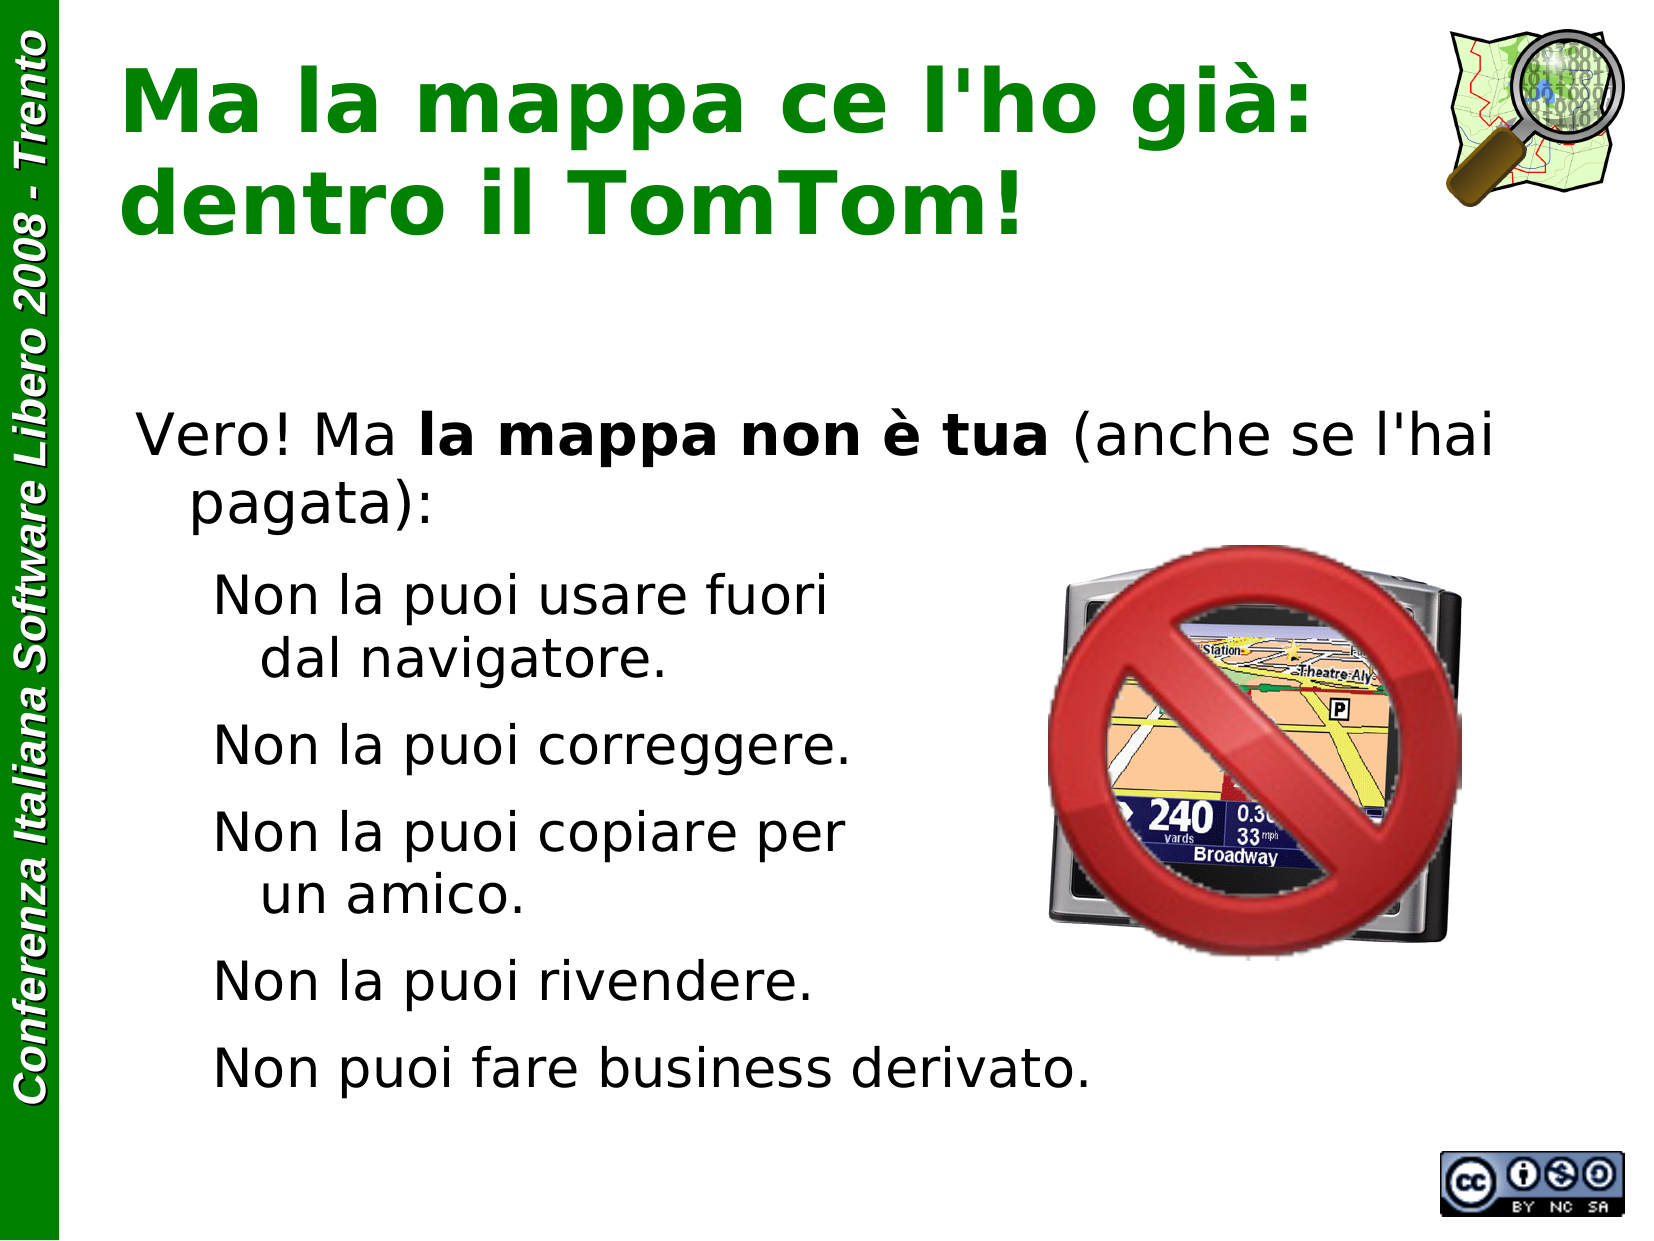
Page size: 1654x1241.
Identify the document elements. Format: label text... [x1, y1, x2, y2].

picture [1440, 1151, 1625, 1217]
list Vero! Ma la mappa non è tua (anche se l'hai pagata): Non la puoi usare fuori dal navigatore. Non la puoi correggere. Non la puoi copiare per un amico. Non la puoi rivendere. Non puoi fare business derivato. [118, 401, 1571, 1112]
title Ma la mappa ce l'ho già: dentro il TomTom! [118, 50, 1394, 255]
picture [1048, 545, 1462, 961]
picture [1446, 29, 1625, 207]
